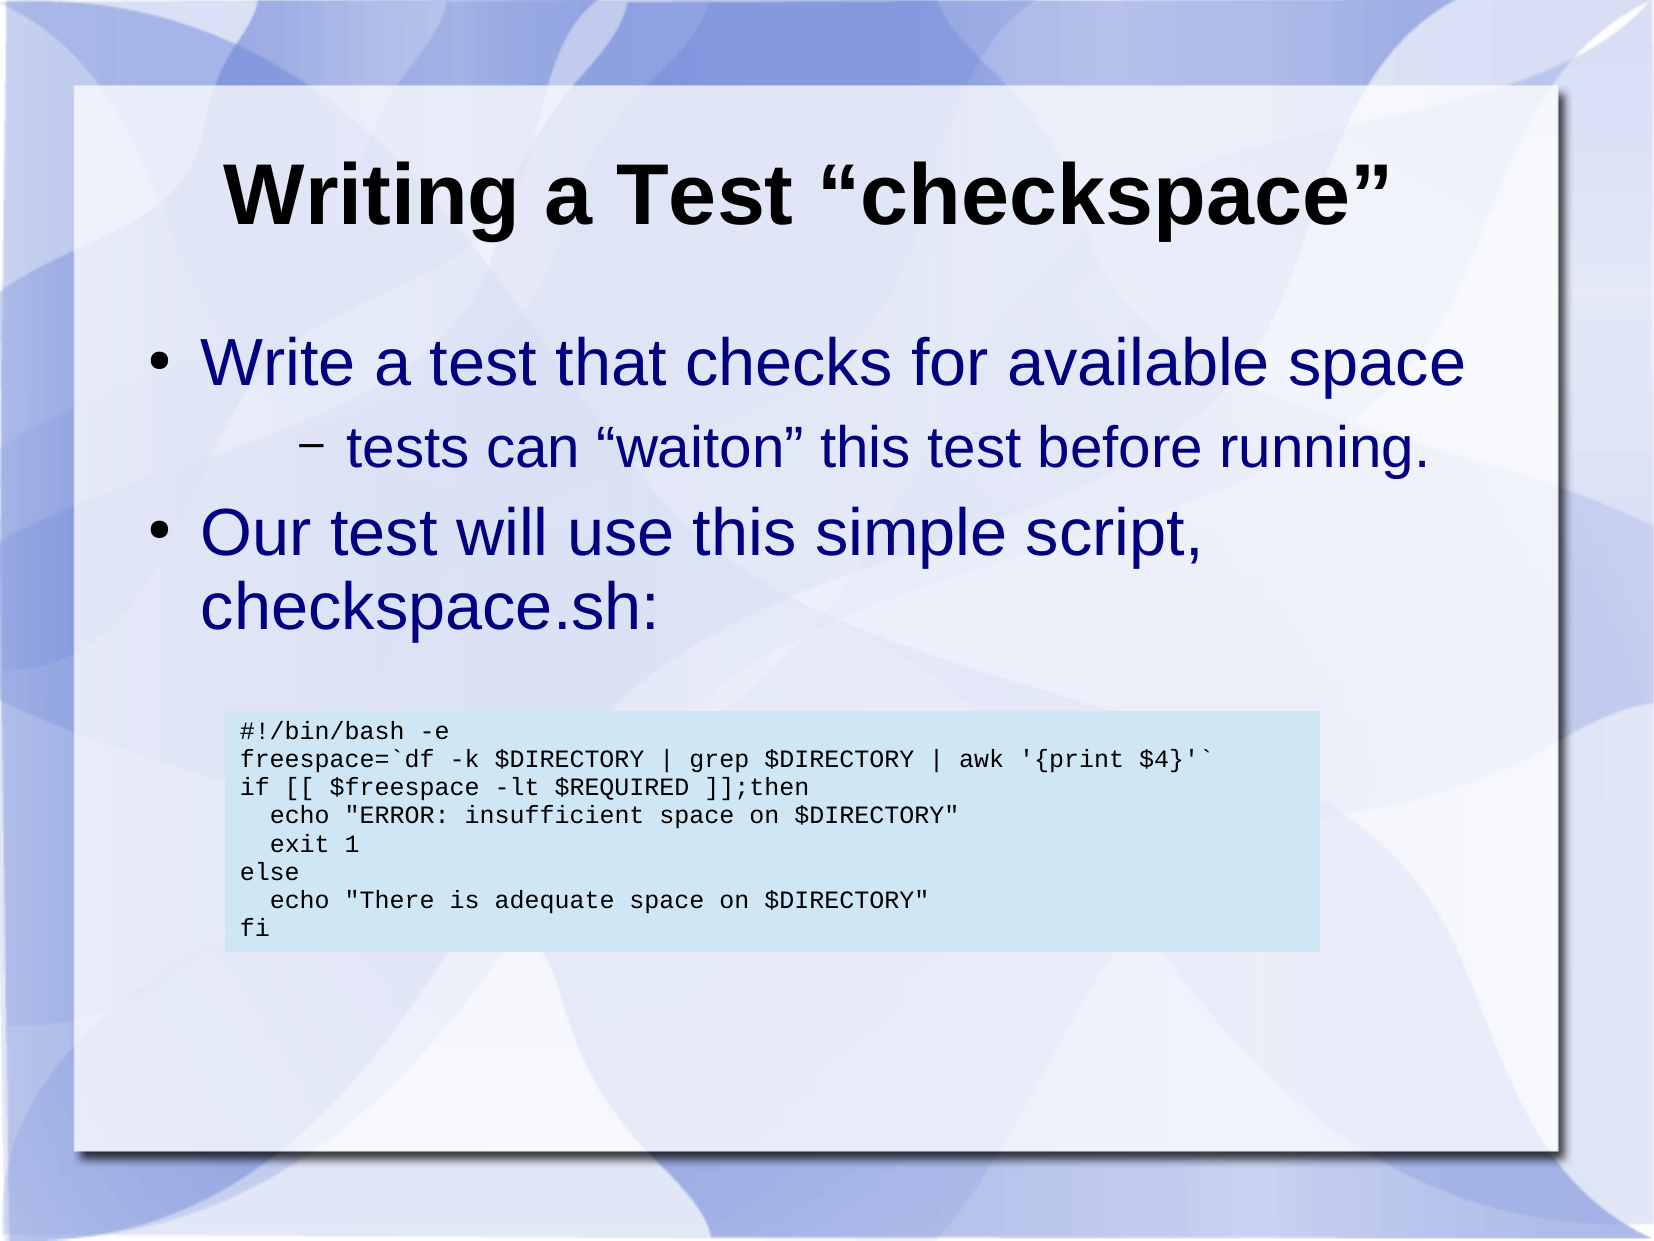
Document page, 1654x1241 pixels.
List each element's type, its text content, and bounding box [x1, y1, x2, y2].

list Write a test that checks for available space tests can “waiton” this test before running. Our test will use this simple script, checkspace.sh: [129, 324, 1489, 736]
table_header #!/bin/bash -e freespace=`df -k $DIRECTORY | grep $DIRECTORY | awk '{print $4}'` if [[ $freespace -lt $REQUIRED ]];then echo "ERROR: insufficient space on $DIRECTORY" exit 1 else echo "There is adequate space on $DIRECTORY" fi [225, 711, 1320, 952]
picture [0, 0, 1654, 1241]
title Writing a Test “checkspace” [82, 98, 1536, 291]
